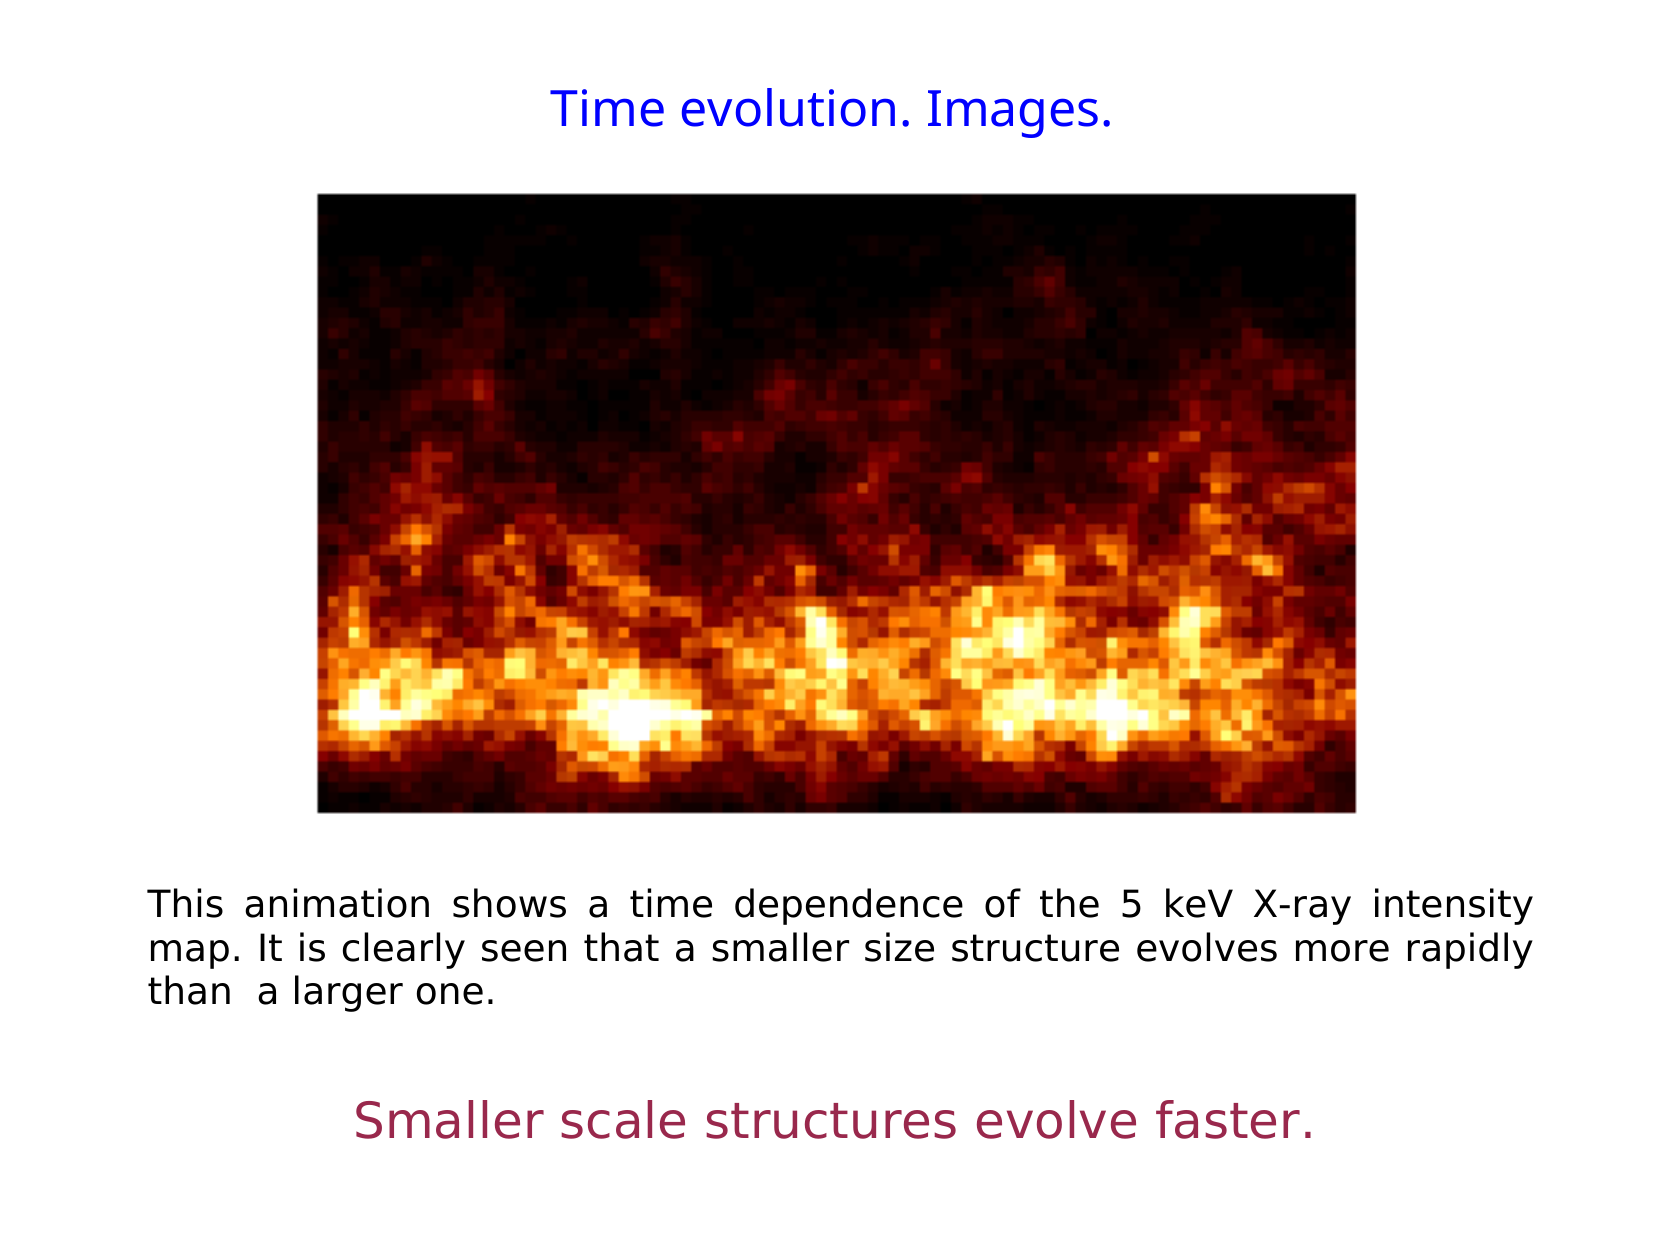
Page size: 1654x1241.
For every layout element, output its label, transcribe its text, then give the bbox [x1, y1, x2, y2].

text_box This animation shows a time dependence of the 5 keV X-ray intensity map. It is clearly seen that a smaller size structure evolves more rapidly than a larger one. [147, 882, 1536, 1014]
picture [295, 169, 1393, 882]
title Time evolution. Images. [88, 57, 1577, 157]
text_box Smaller scale structures evolve faster. [147, 1056, 1536, 1182]
